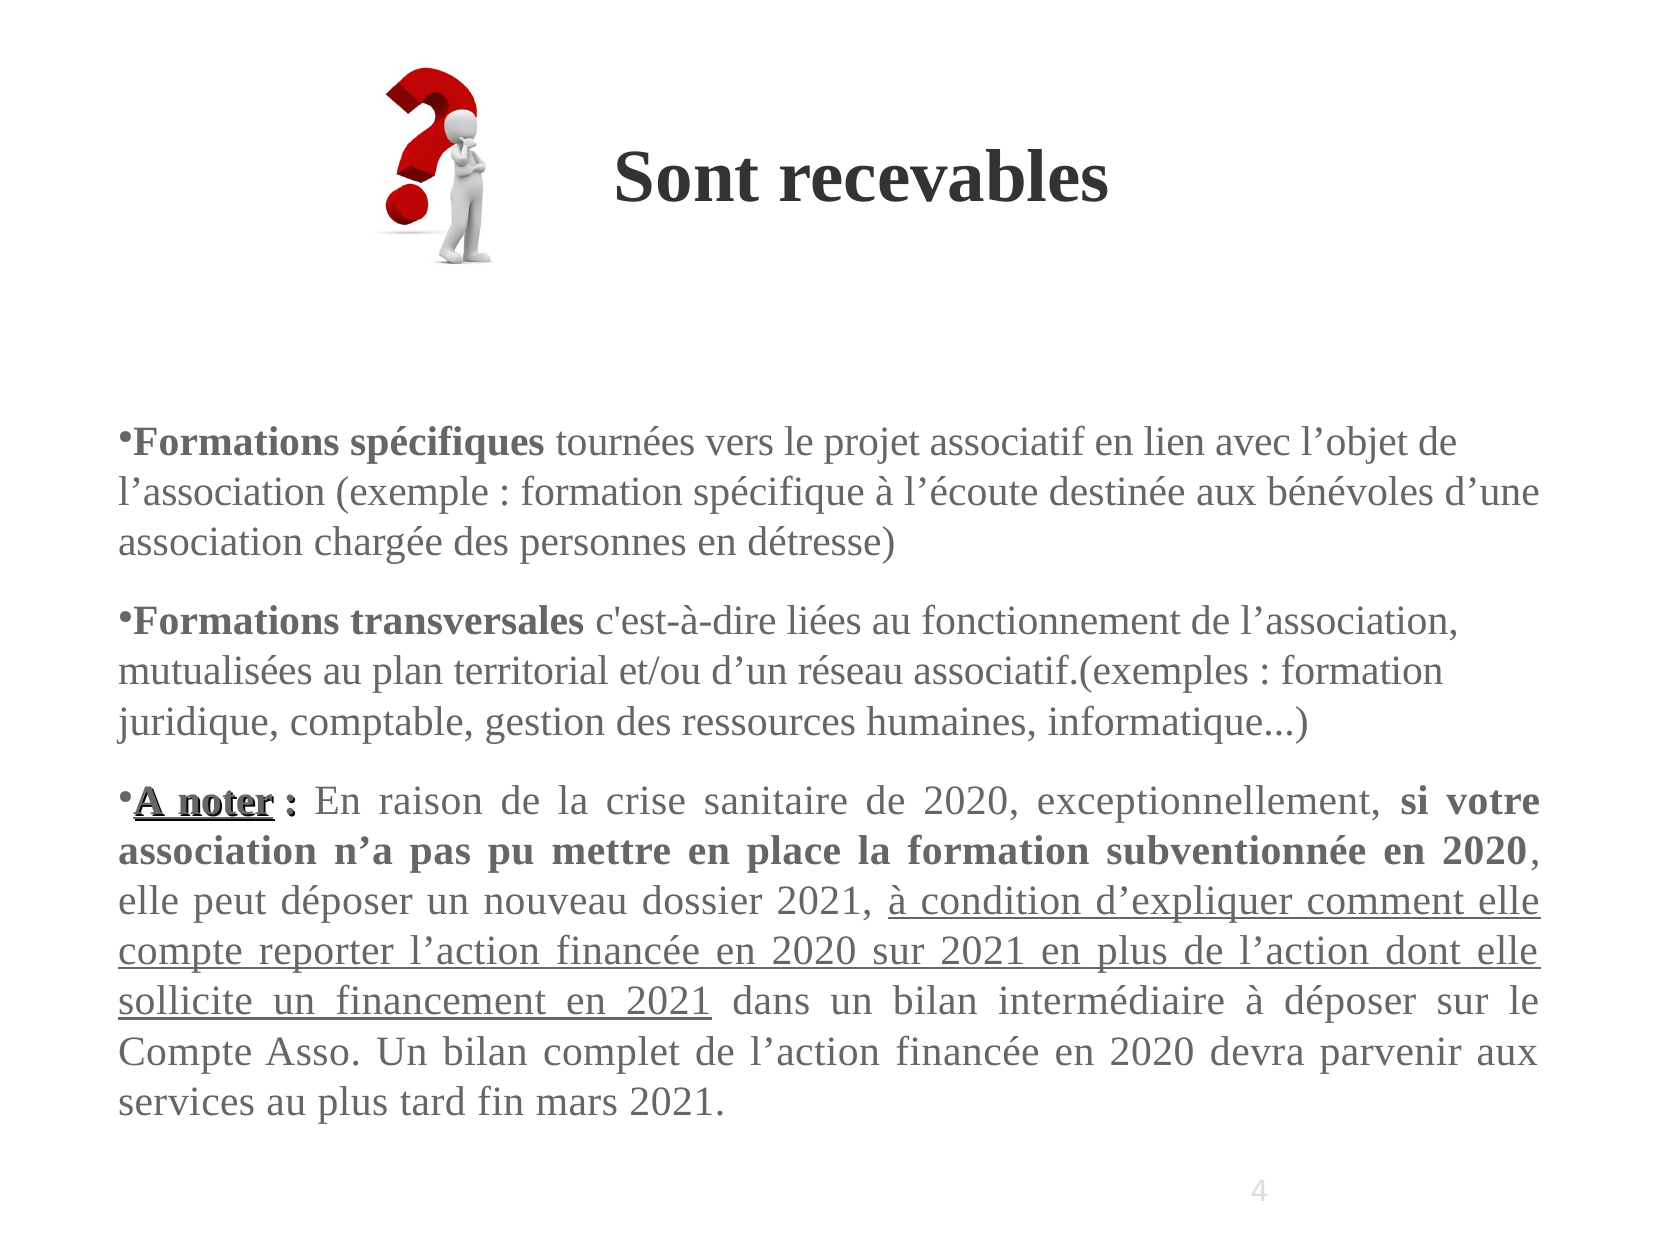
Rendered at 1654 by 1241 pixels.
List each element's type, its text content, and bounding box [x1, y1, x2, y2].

text_box [1250, 1172, 1636, 1241]
picture [329, 47, 567, 296]
list Formations spécifiques tournées vers le projet associatif en lien avec l’objet de l’association (exemple : formation spécifique à l’écoute destinée aux bénévoles d’une association chargée des personnes en détresse) Formations transversales c'est-à-dire liées au fonctionnement de l’association, mutualisées au plan territorial et/ou d’un réseau associatif.(exemples : formation juridique, comptable, gestion des ressources humaines, informatique...) A noter : En raison de la crise sanitaire de 2020, exceptionnellement, si votre association n’a pas pu mettre en place la formation subventionnée en 2020, elle peut déposer un nouveau dossier 2021, à condition d’expliquer comment elle compte reporter l’action financée en 2020 sur 2021 en plus de l’action dont elle sollicite un financement en 2021 dans un bilan intermédiaire à déposer sur le Compte Asso. Un bilan complet de l’action financée en 2020 devra parvenir aux services au plus tard fin mars 2021. [118, 413, 1542, 1144]
title Sont recevables [567, 47, 1276, 296]
